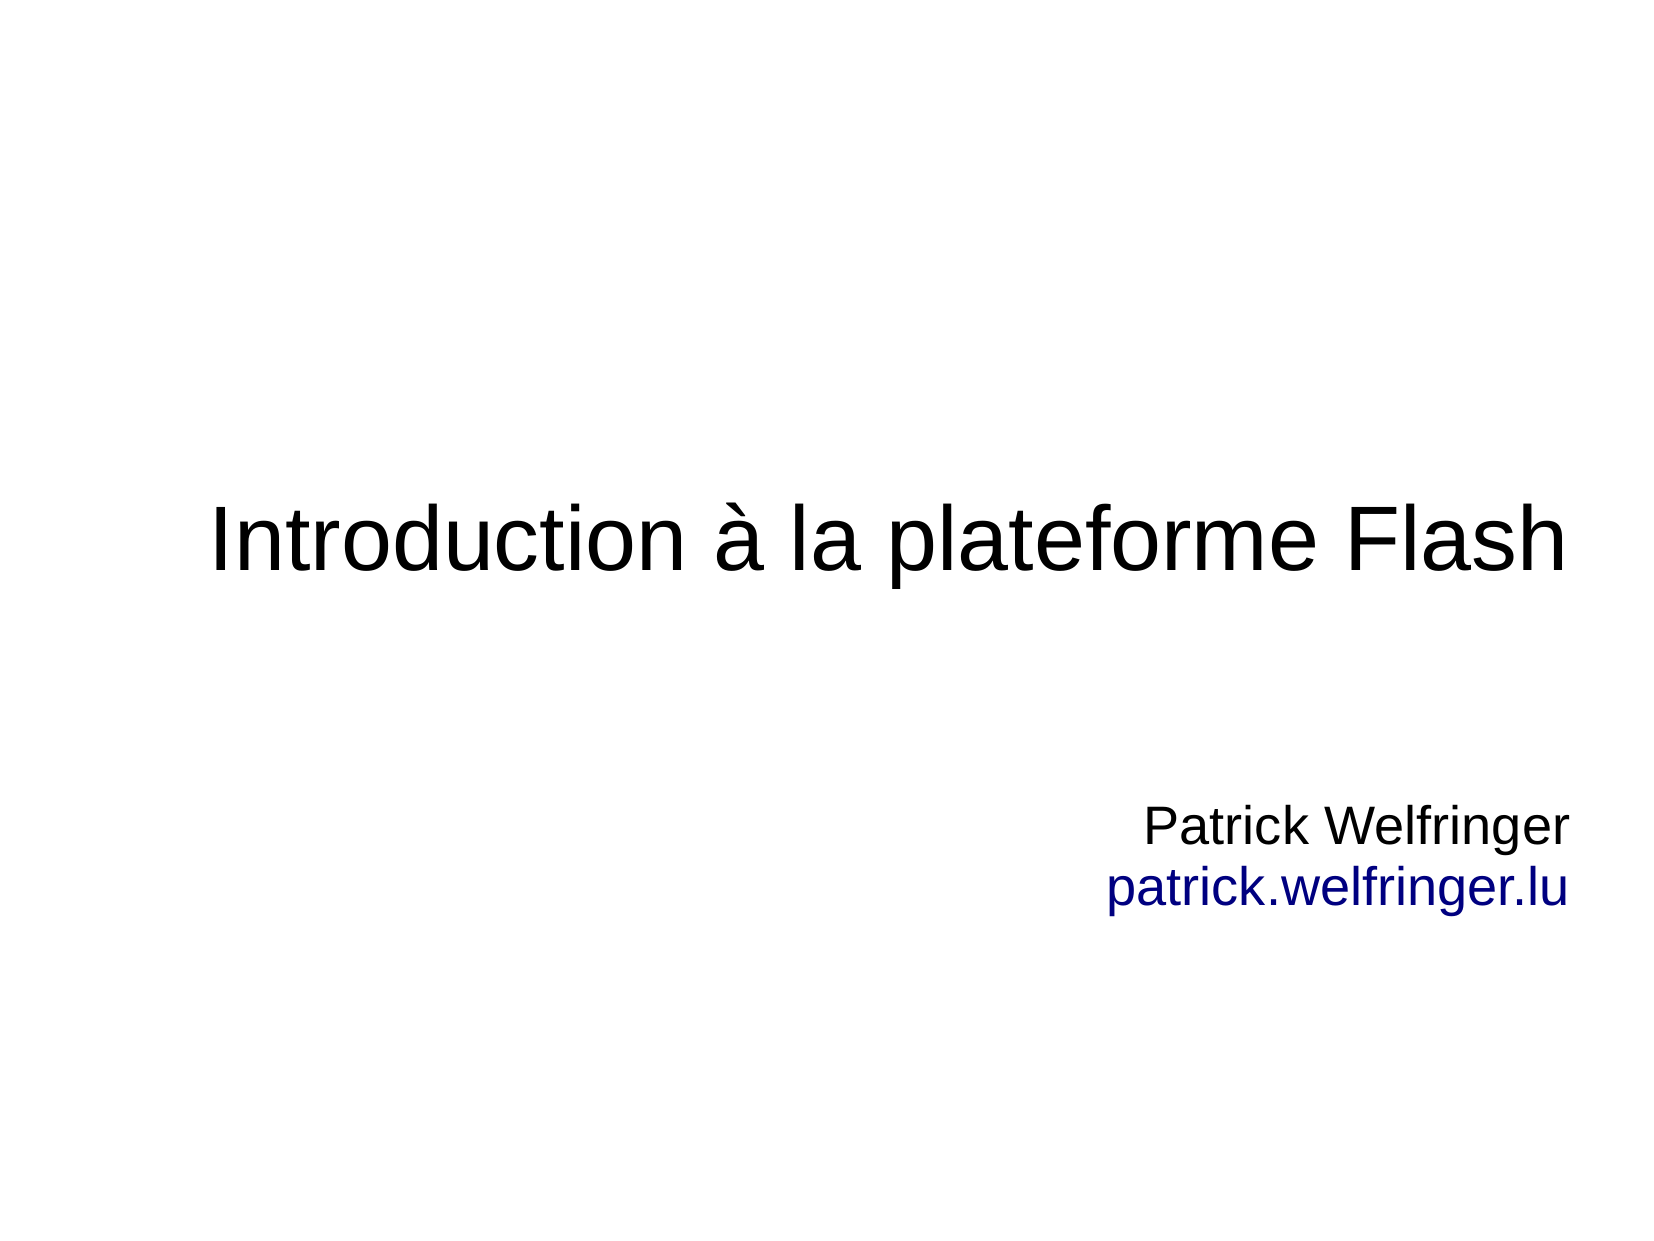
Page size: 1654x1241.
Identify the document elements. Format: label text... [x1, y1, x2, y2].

title Introduction à la plateforme Flash Patrick Welfringer patrick.welfringer.lu [82, 487, 1571, 917]
